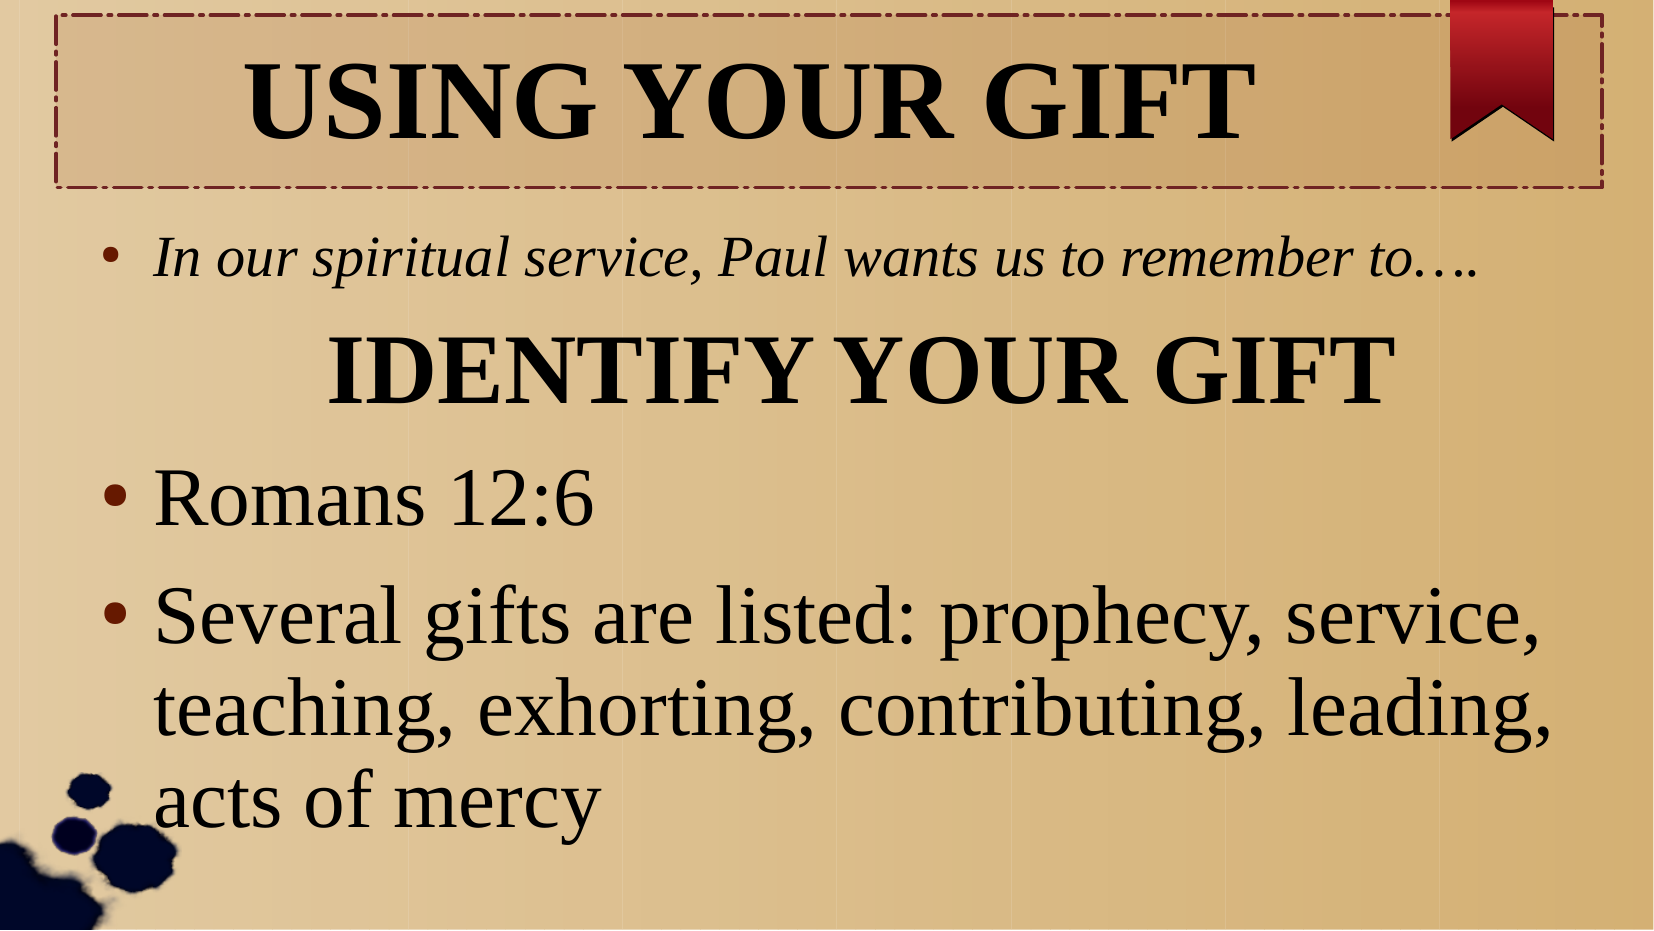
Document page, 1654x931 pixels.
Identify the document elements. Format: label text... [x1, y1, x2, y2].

list In our spiritual service, Paul wants us to remember to…. IDENTIFY YOUR GIFT Romans 12:6 Several gifts are listed: prophecy, service, teaching, exhorting, contributing, leading, acts of mercy [82, 224, 1571, 856]
title USING YOUR GIFT [59, 11, 1441, 189]
